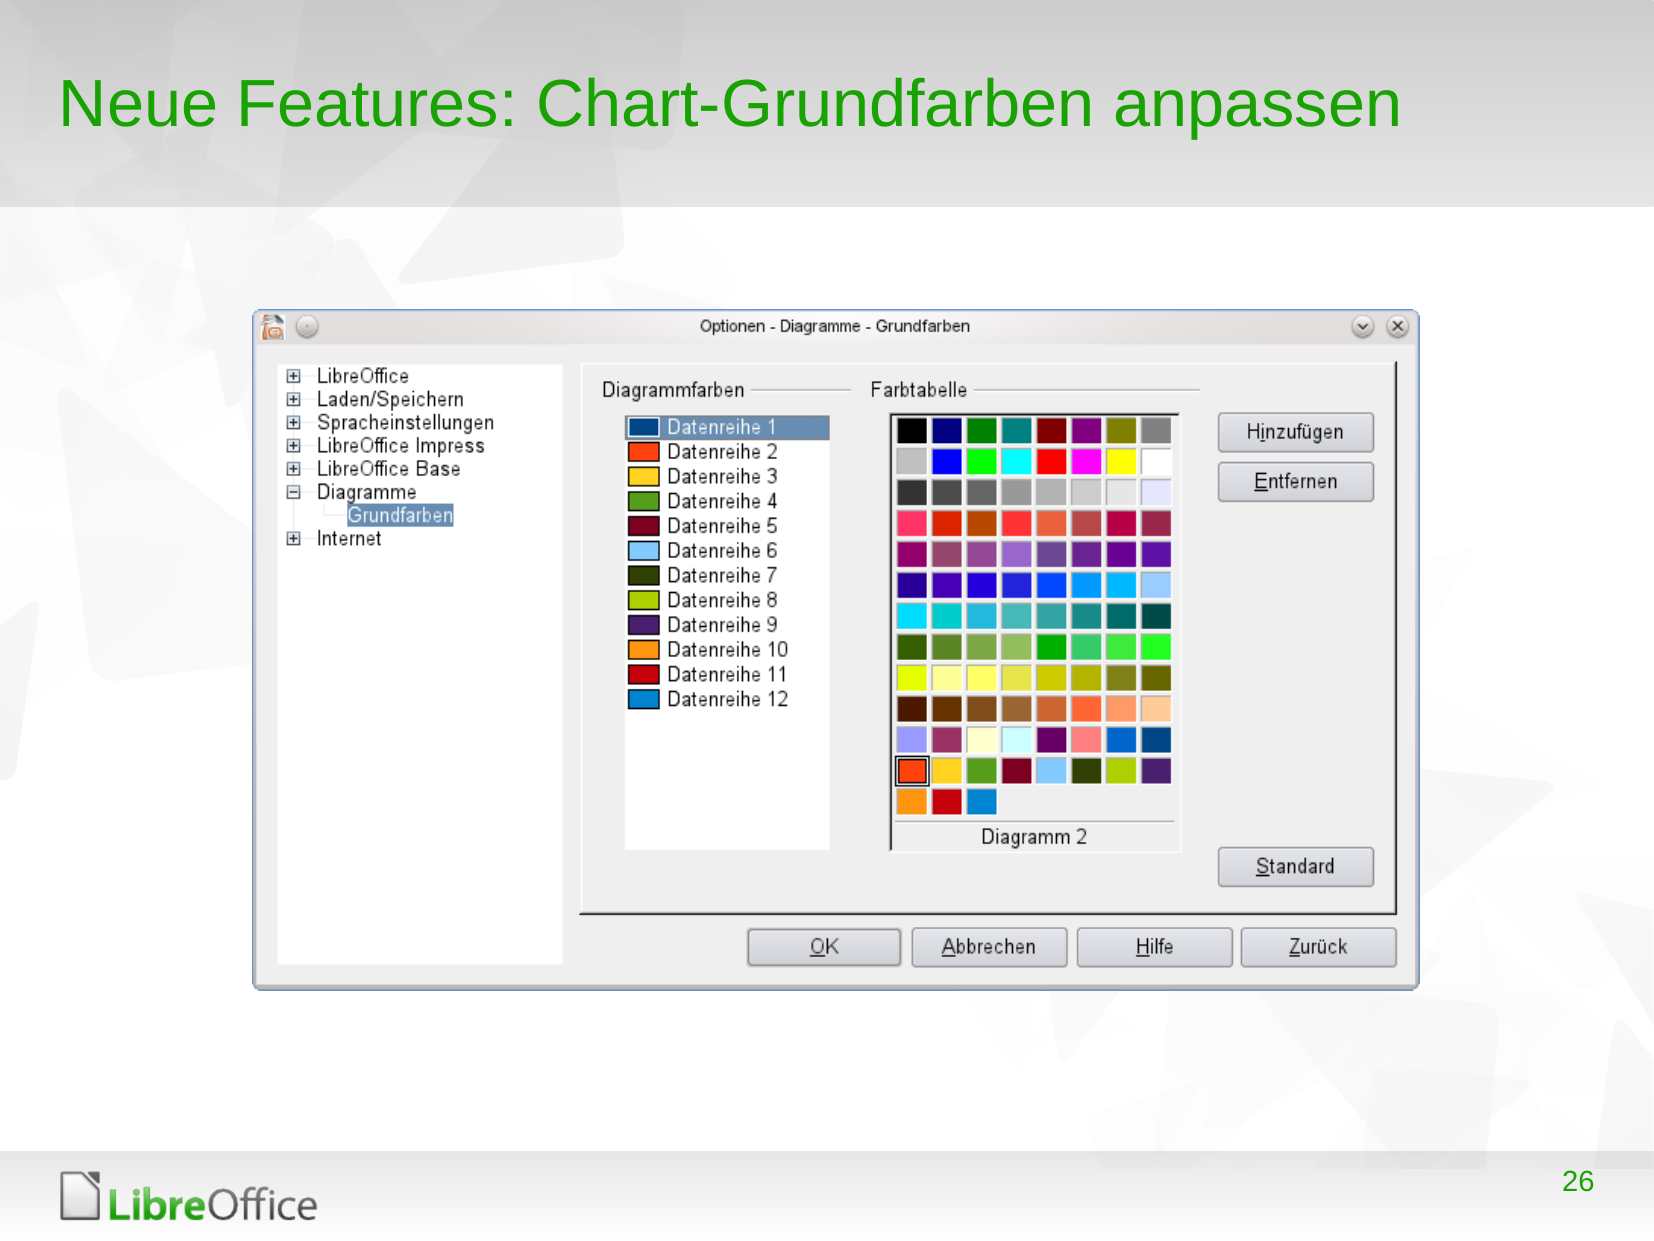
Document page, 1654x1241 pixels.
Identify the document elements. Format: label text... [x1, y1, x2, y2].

picture [41, 1152, 337, 1240]
picture [0, 0, 1654, 1169]
title Neue Features: Chart-Grundfarben anpassen [59, 29, 1595, 178]
